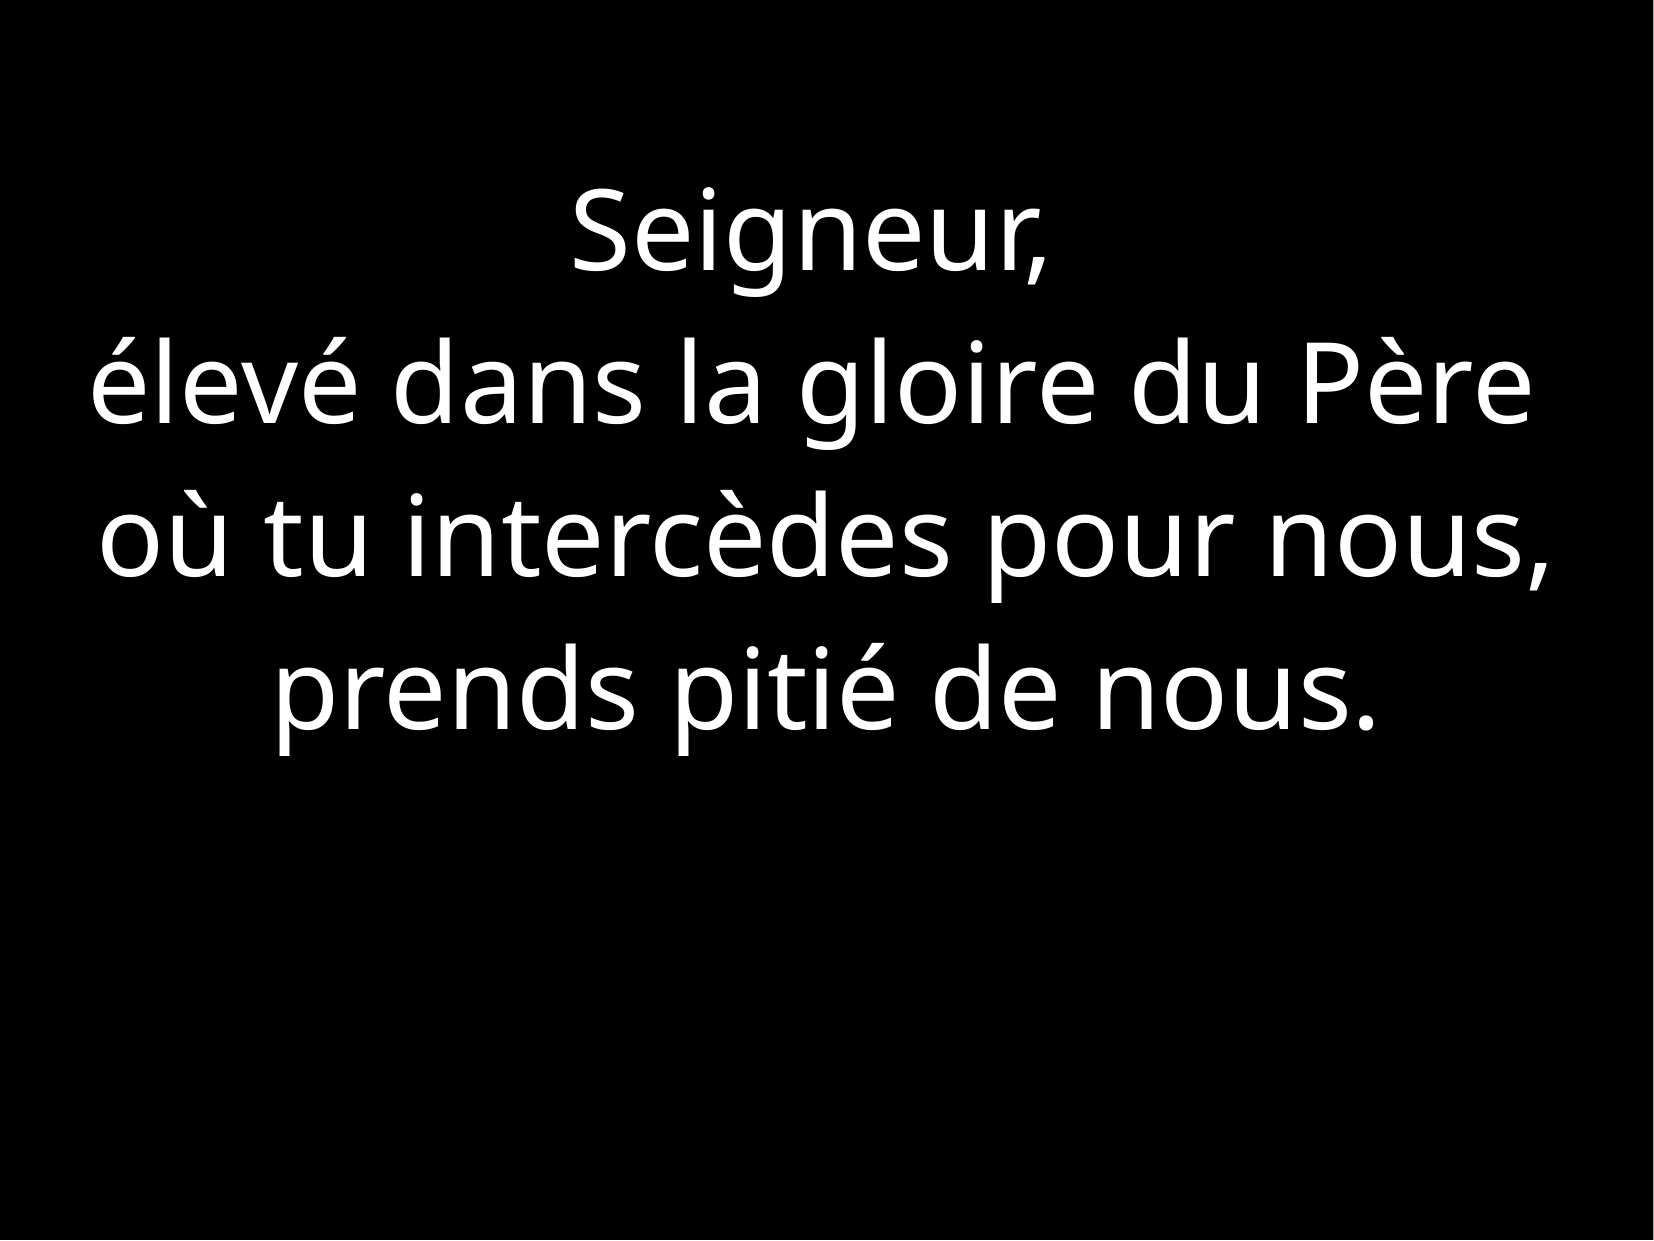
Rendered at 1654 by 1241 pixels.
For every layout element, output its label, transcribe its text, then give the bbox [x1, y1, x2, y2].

subtitle Seigneur, élevé dans la gloire du Père où tu intercèdes pour nous, prends pitié de nous. [29, 37, 1625, 1182]
